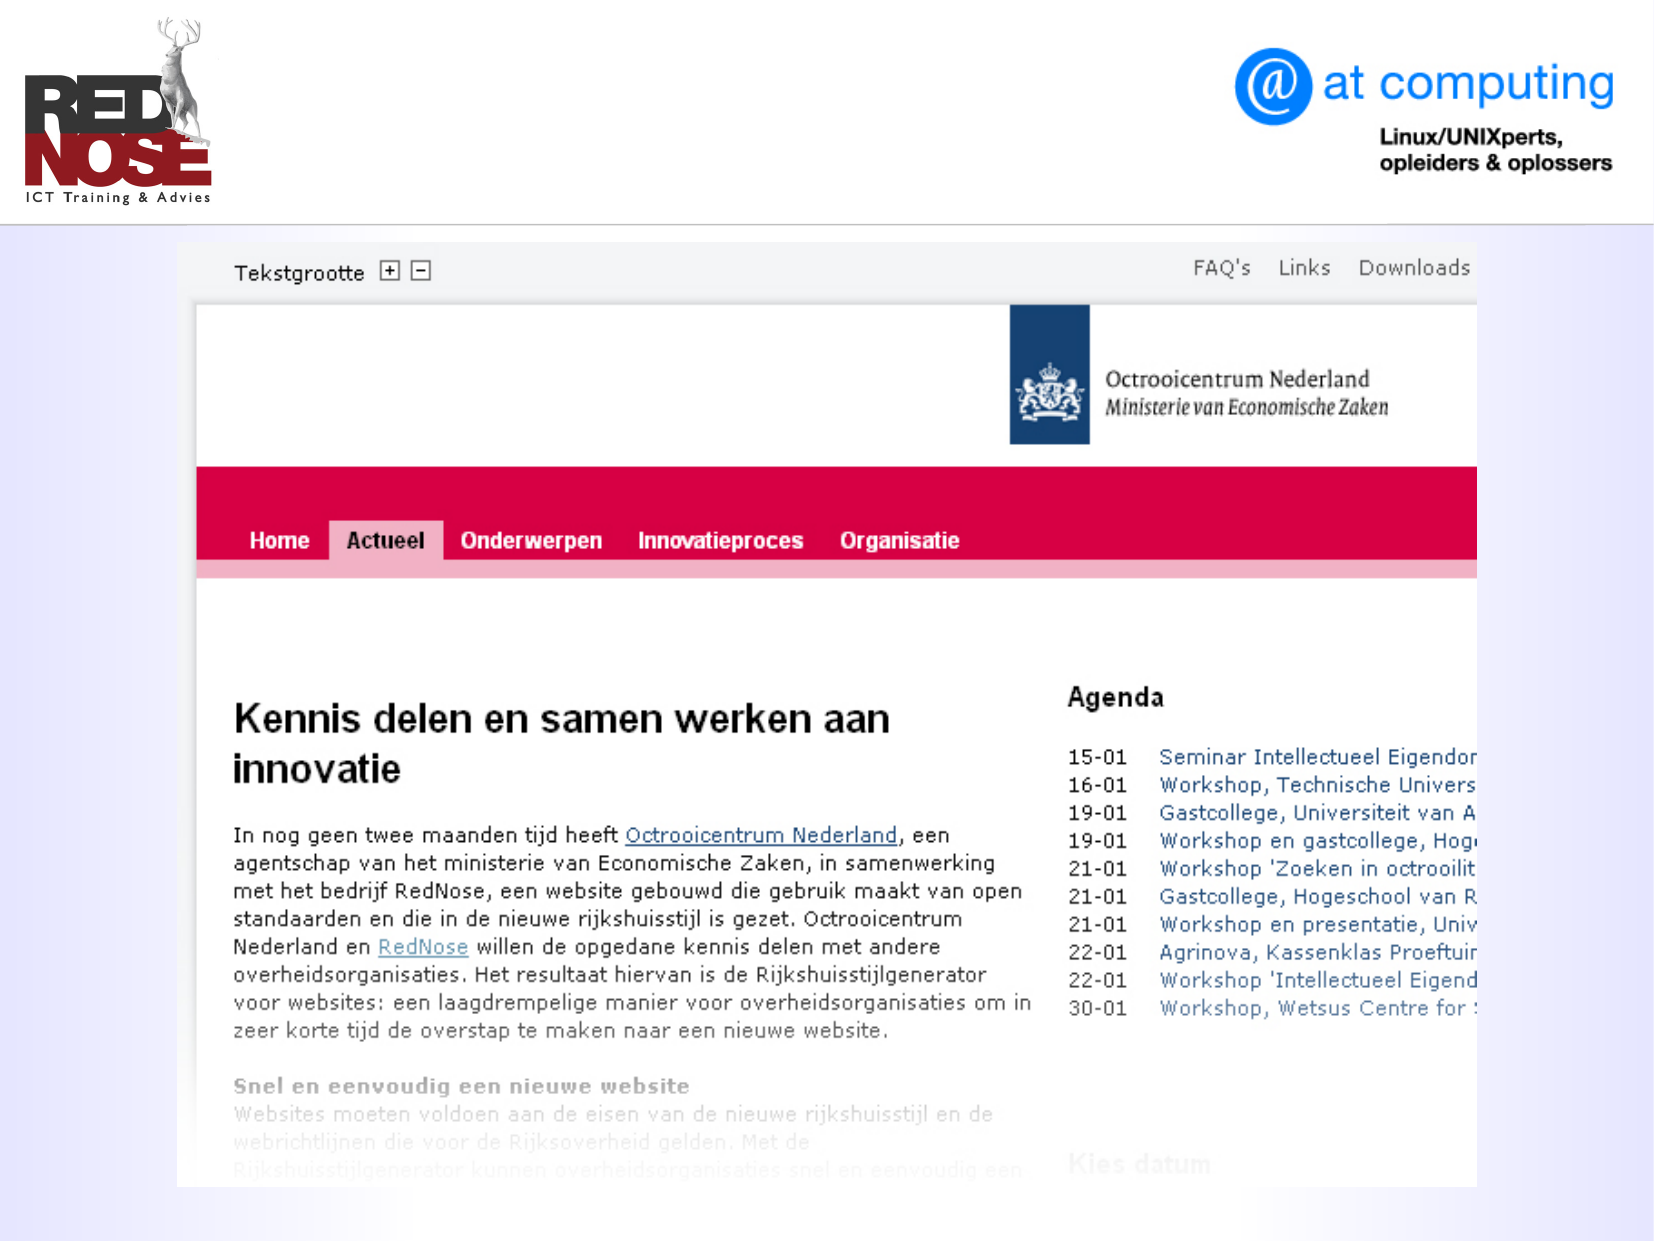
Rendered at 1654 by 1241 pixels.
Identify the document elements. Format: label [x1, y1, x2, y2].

picture [177, 242, 1477, 1188]
picture [1224, 41, 1642, 189]
picture [17, 11, 219, 208]
